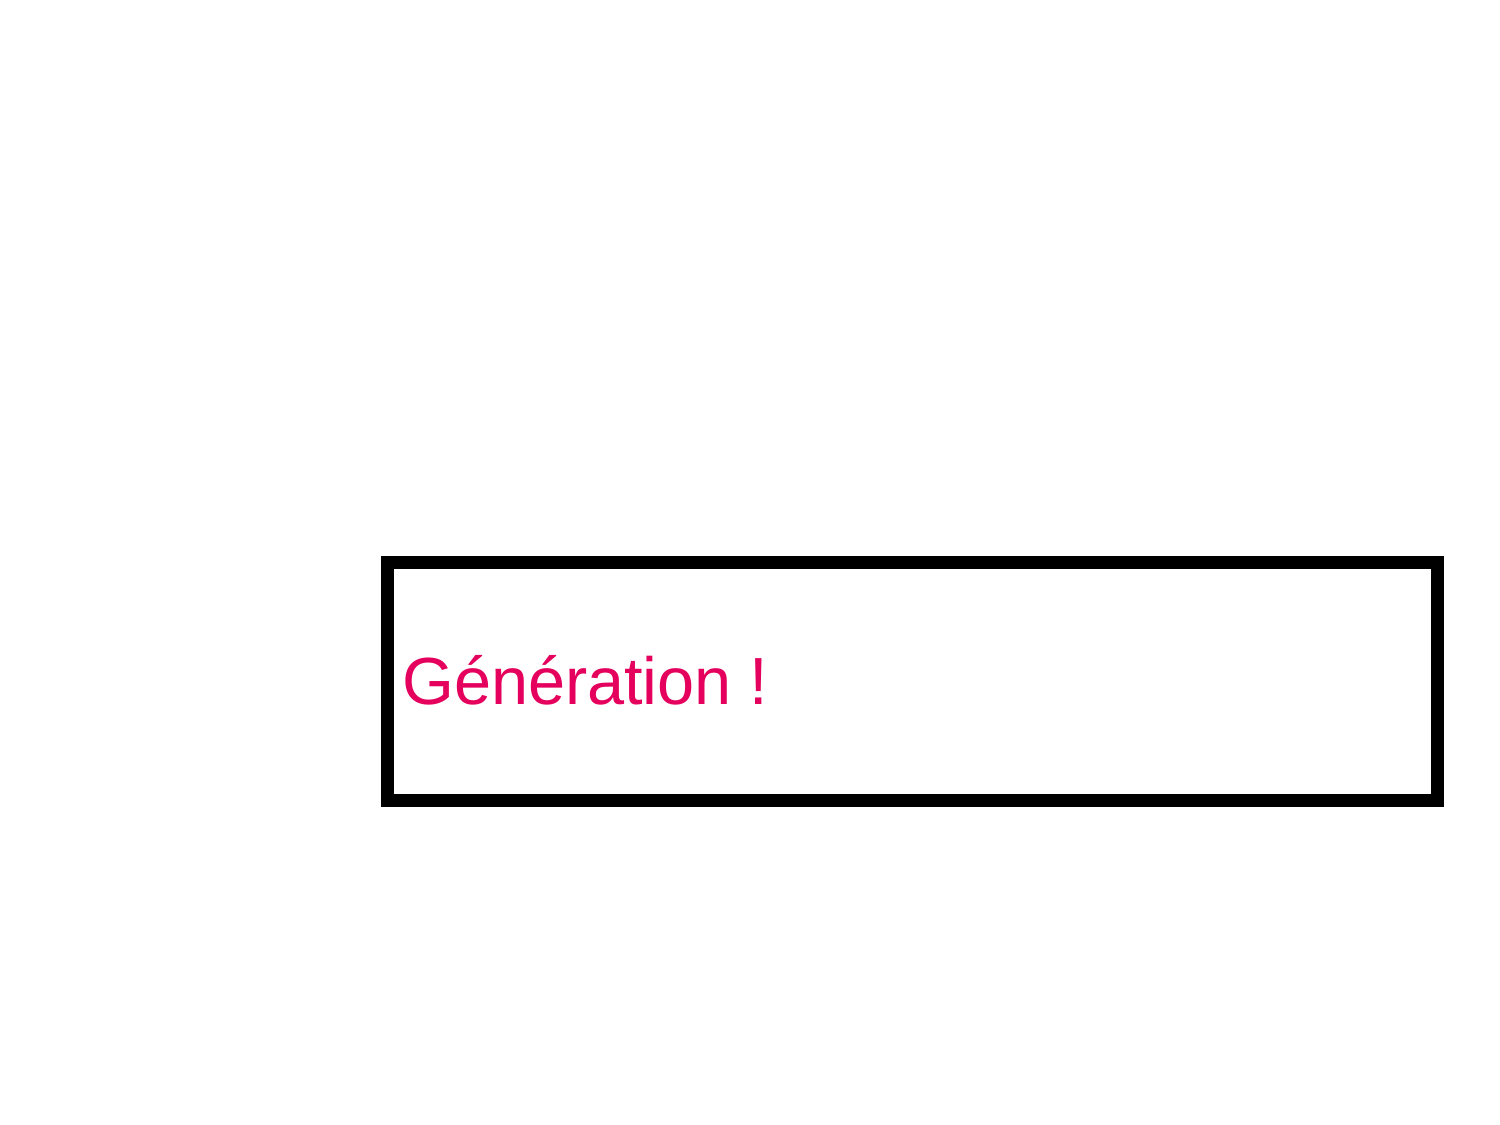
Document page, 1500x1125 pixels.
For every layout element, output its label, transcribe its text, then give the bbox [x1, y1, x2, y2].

subtitle Génération ! [387, 562, 1438, 801]
